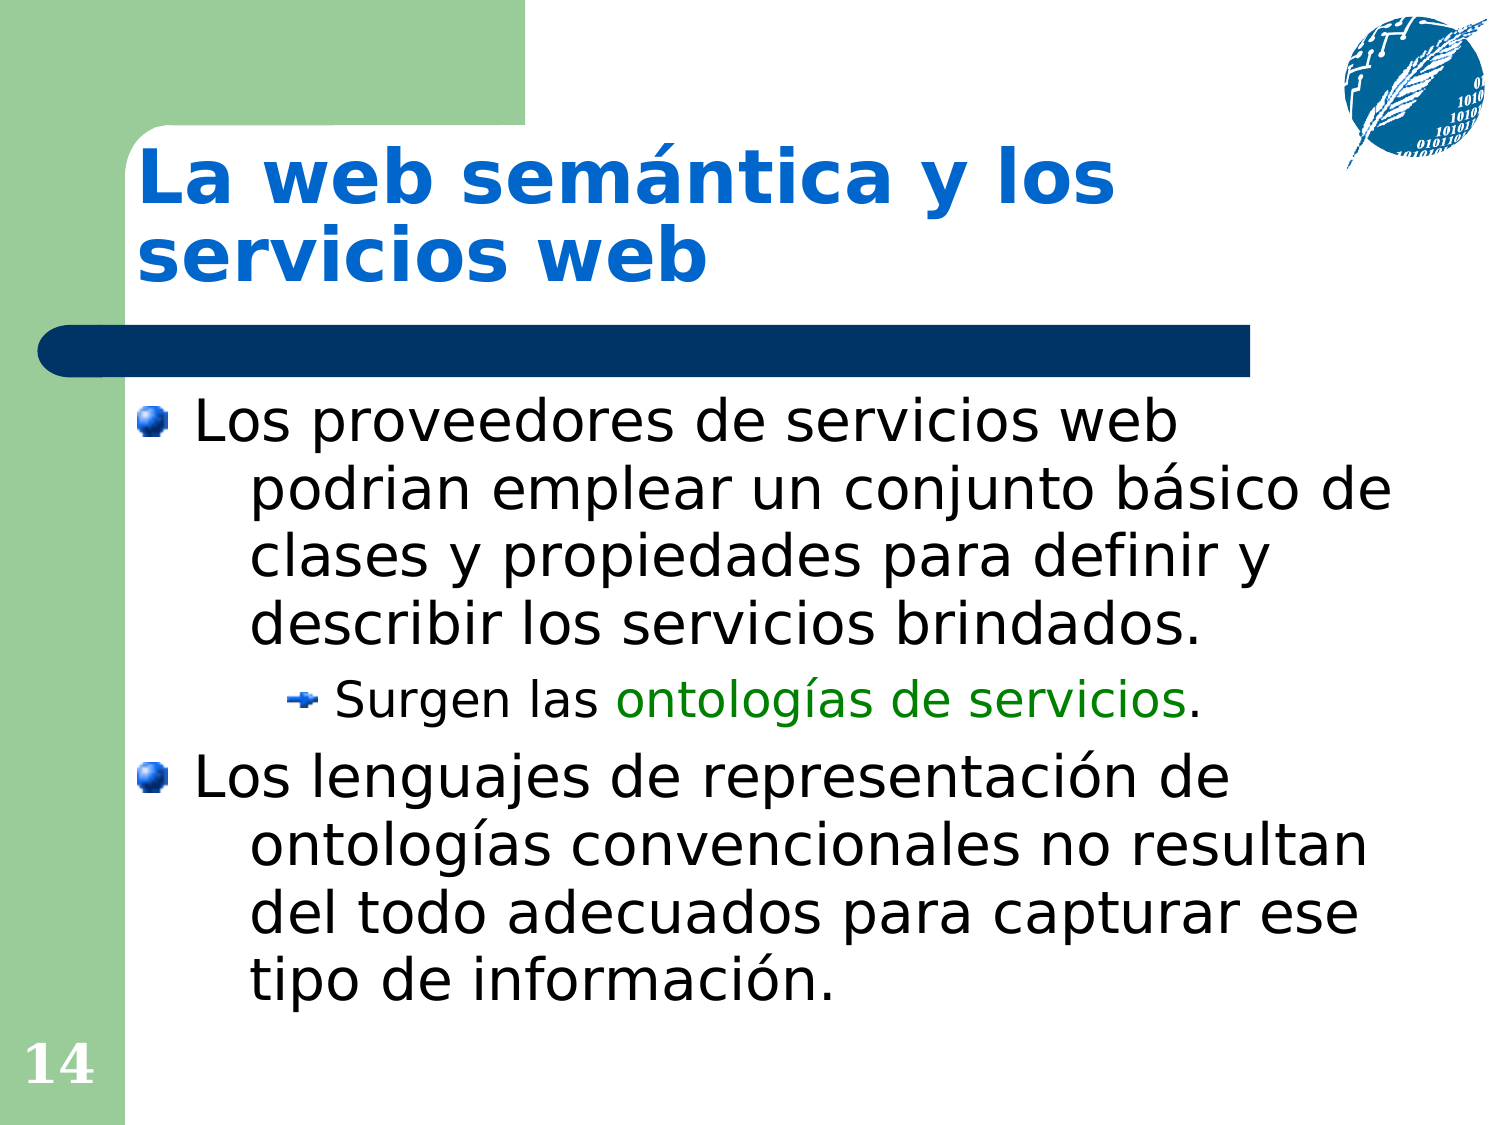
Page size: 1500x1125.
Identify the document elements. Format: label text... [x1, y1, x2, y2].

picture [1427, 138, 1431, 148]
title La web semántica y los servicios web [136, 135, 1414, 302]
list Los proveedores de servicios web podrian emplear un conjunto básico de clases y propiedades para definir y describir los servicios brindados. Surgen las ontologías de servicios. Los lenguajes de representación de ontologías convencionales no resultan del todo adecuados para capturar ese tipo de información. [137, 387, 1400, 1045]
picture [1436, 127, 1450, 136]
picture [1433, 139, 1440, 147]
picture [1416, 140, 1425, 149]
picture [1341, 15, 1487, 172]
